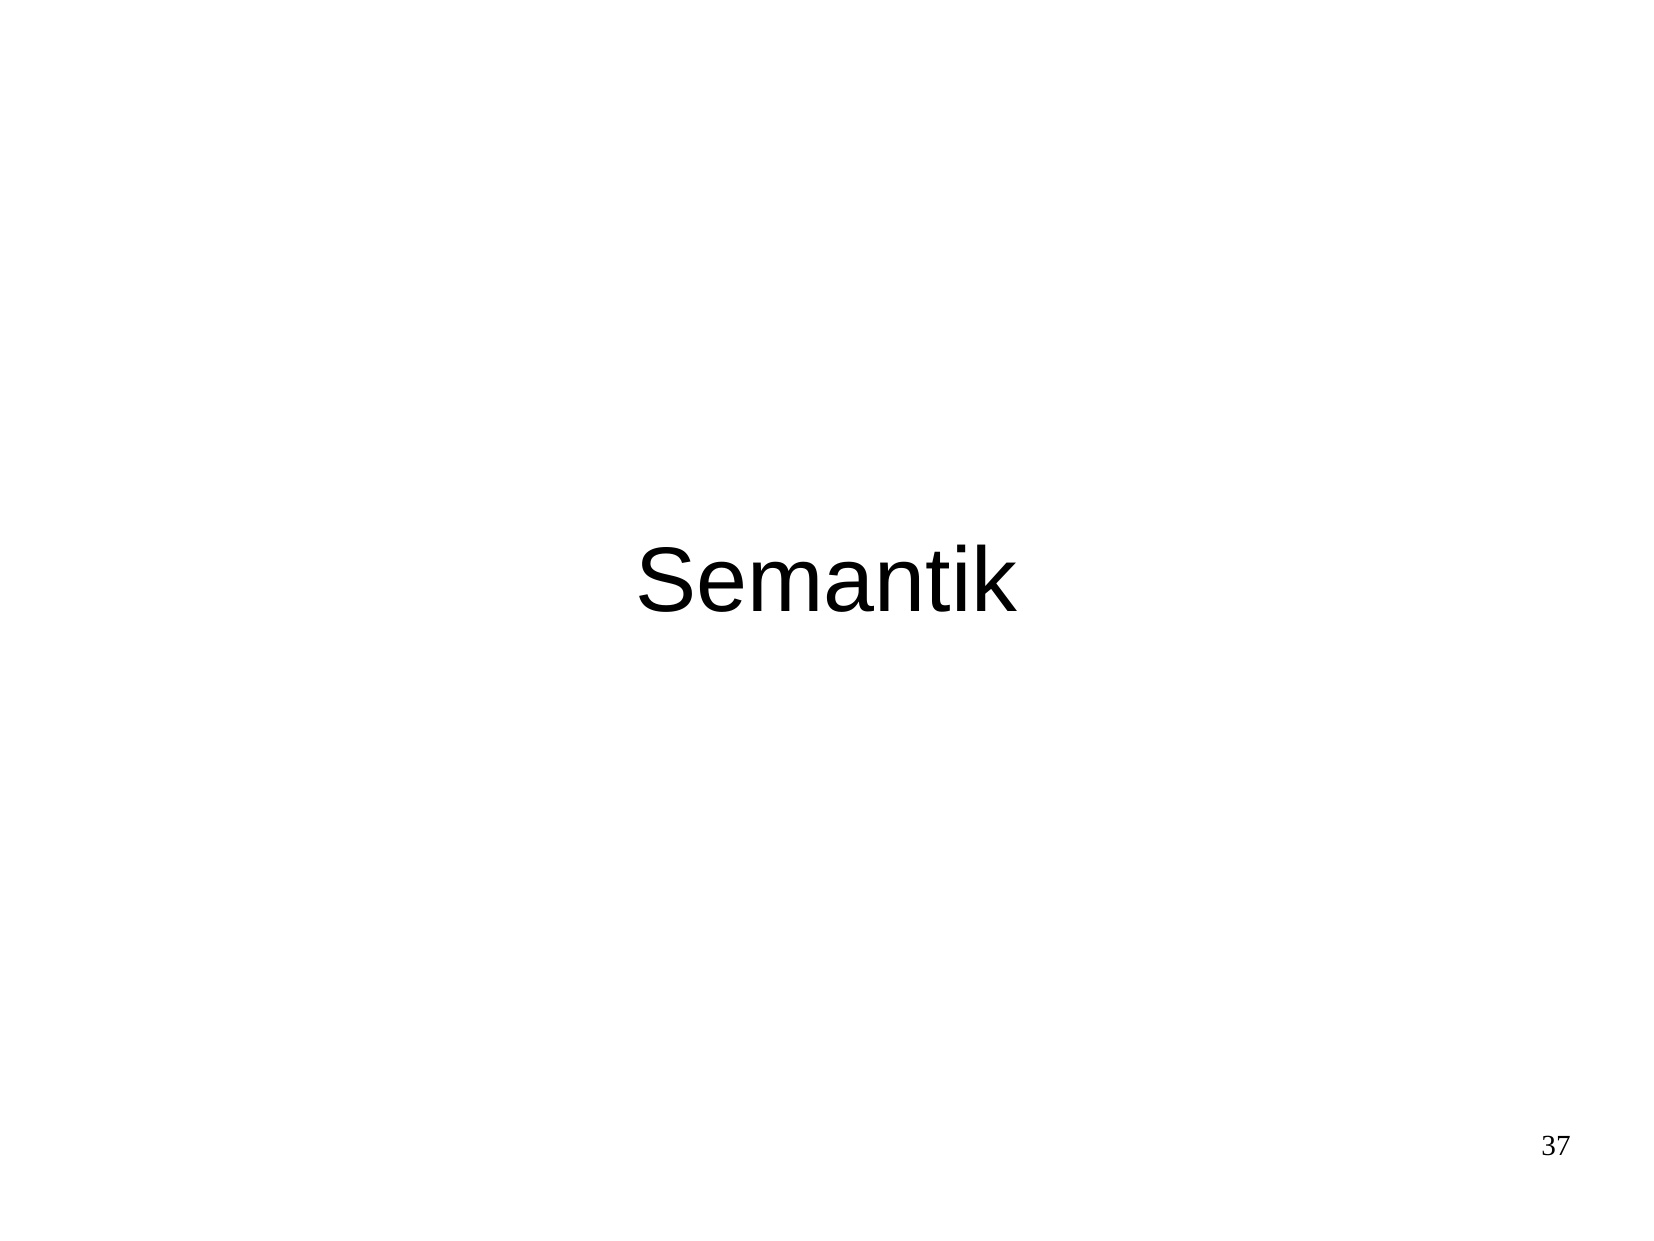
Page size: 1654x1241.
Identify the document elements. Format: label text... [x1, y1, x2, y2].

subtitle Semantik [82, 59, 1571, 1102]
